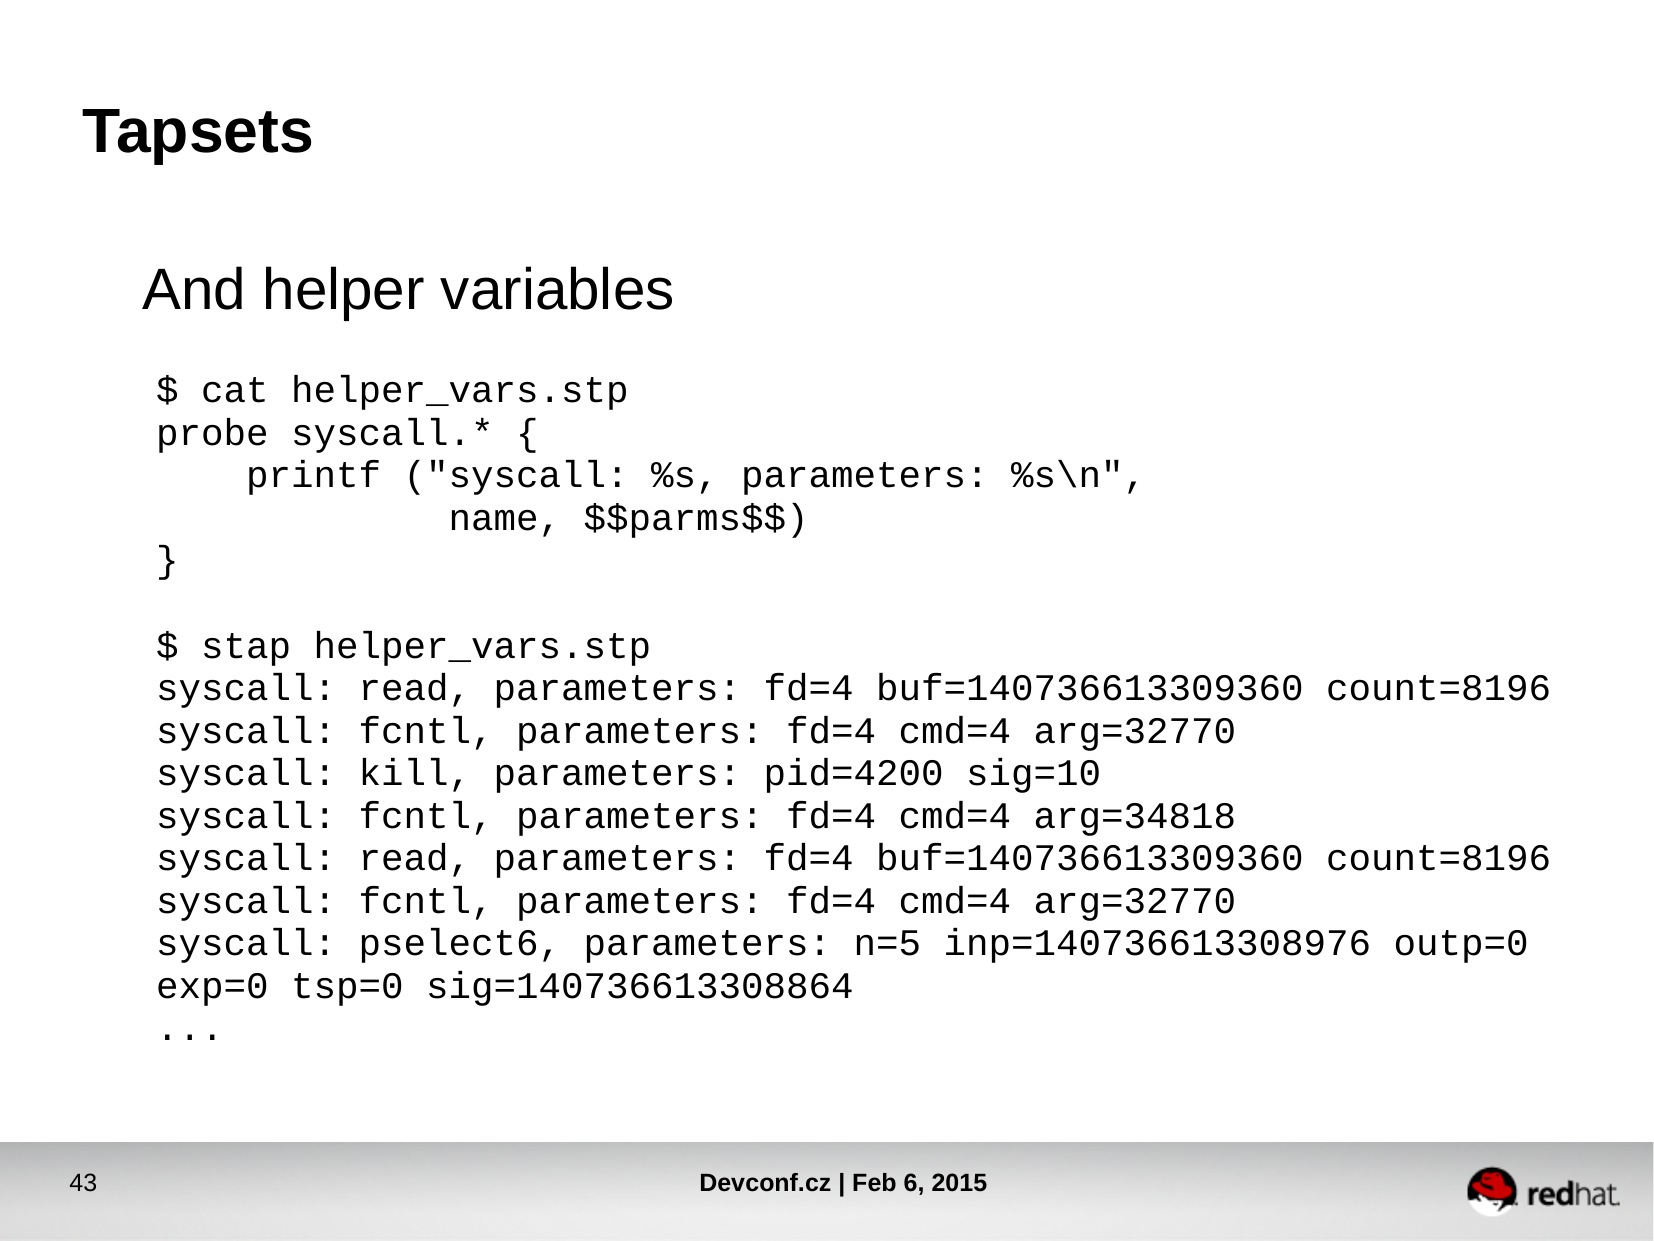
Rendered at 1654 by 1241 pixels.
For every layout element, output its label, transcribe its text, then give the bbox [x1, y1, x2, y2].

title Tapsets [82, 37, 1571, 226]
picture [0, 1142, 1654, 1241]
text_box $ cat helper_vars.stp probe syscall.* { printf ("syscall: %s, parameters: %s\n", name, $$parms$$) } $ stap helper_vars.stp syscall: read, parameters: fd=4 buf=140736613309360 count=8196 syscall: fcntl, parameters: fd=4 cmd=4 arg=32770 syscall: kill, parameters: pid=4200 sig=10 syscall: fcntl, parameters: fd=4 cmd=4 arg=34818 syscall: read, parameters: fd=4 buf=140736613309360 count=8196 syscall: fcntl, parameters: fd=4 cmd=4 arg=32770 syscall: pselect6, parameters: n=5 inp=140736613308976 outp=0 exp=0 tsp=0 sig=140736613308864 ... [141, 364, 1606, 1102]
list And helper variables [82, 256, 1571, 961]
